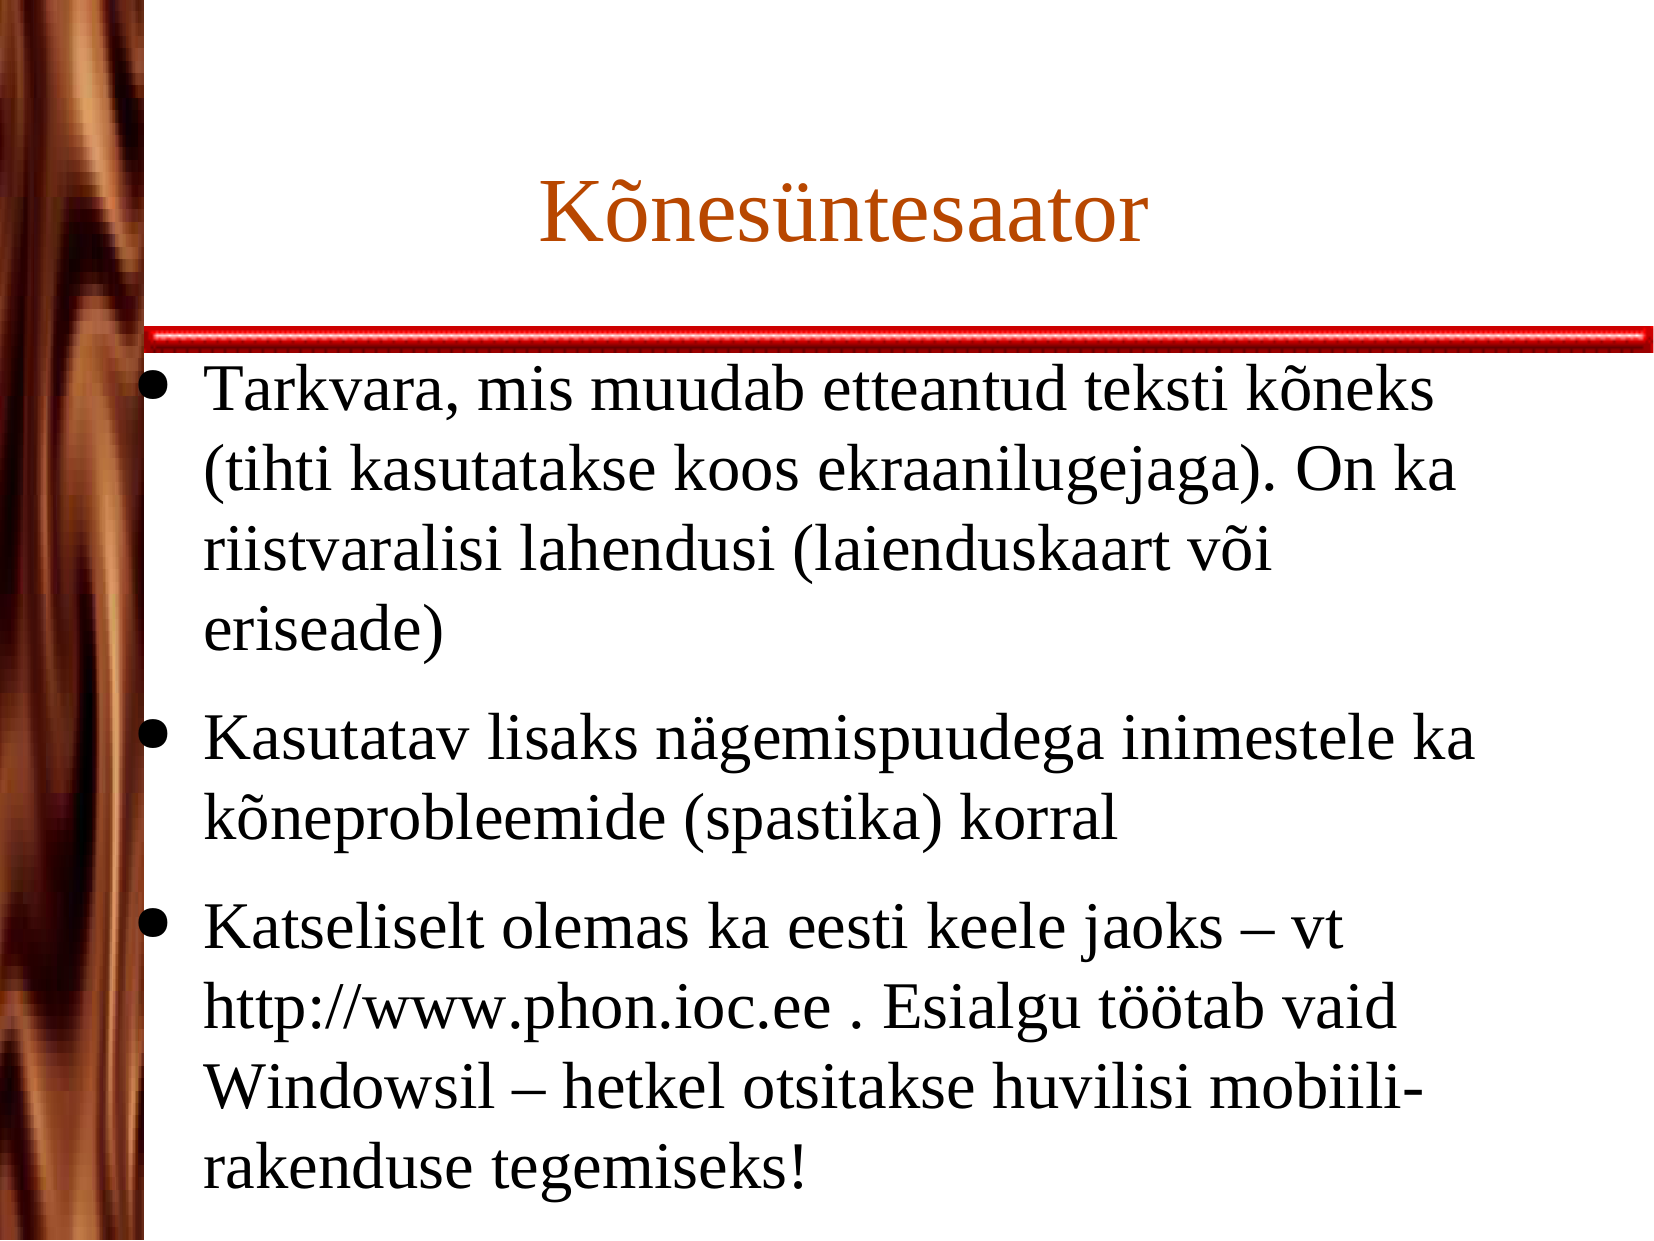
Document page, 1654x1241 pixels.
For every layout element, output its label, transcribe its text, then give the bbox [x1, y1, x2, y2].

title Kõnesüntesaator [121, 100, 1533, 312]
picture [0, 0, 1654, 1240]
list Tarkvara, mis muudab etteantud teksti kõneks (tihti kasutatakse koos ekraanilugejaga). On ka riistvaralisi lahendusi (laienduskaart või eriseade) Kasutatav lisaks nägemispuudega inimestele ka kõneprobleemide (spastika) korral Katseliselt olemas ka eesti keele jaoks – vt http://www.phon.ioc.ee . Esialgu töötab vaid Windowsil – hetkel otsitakse huvilisi mobiili-rakenduse tegemiseks! [121, 344, 1533, 1197]
